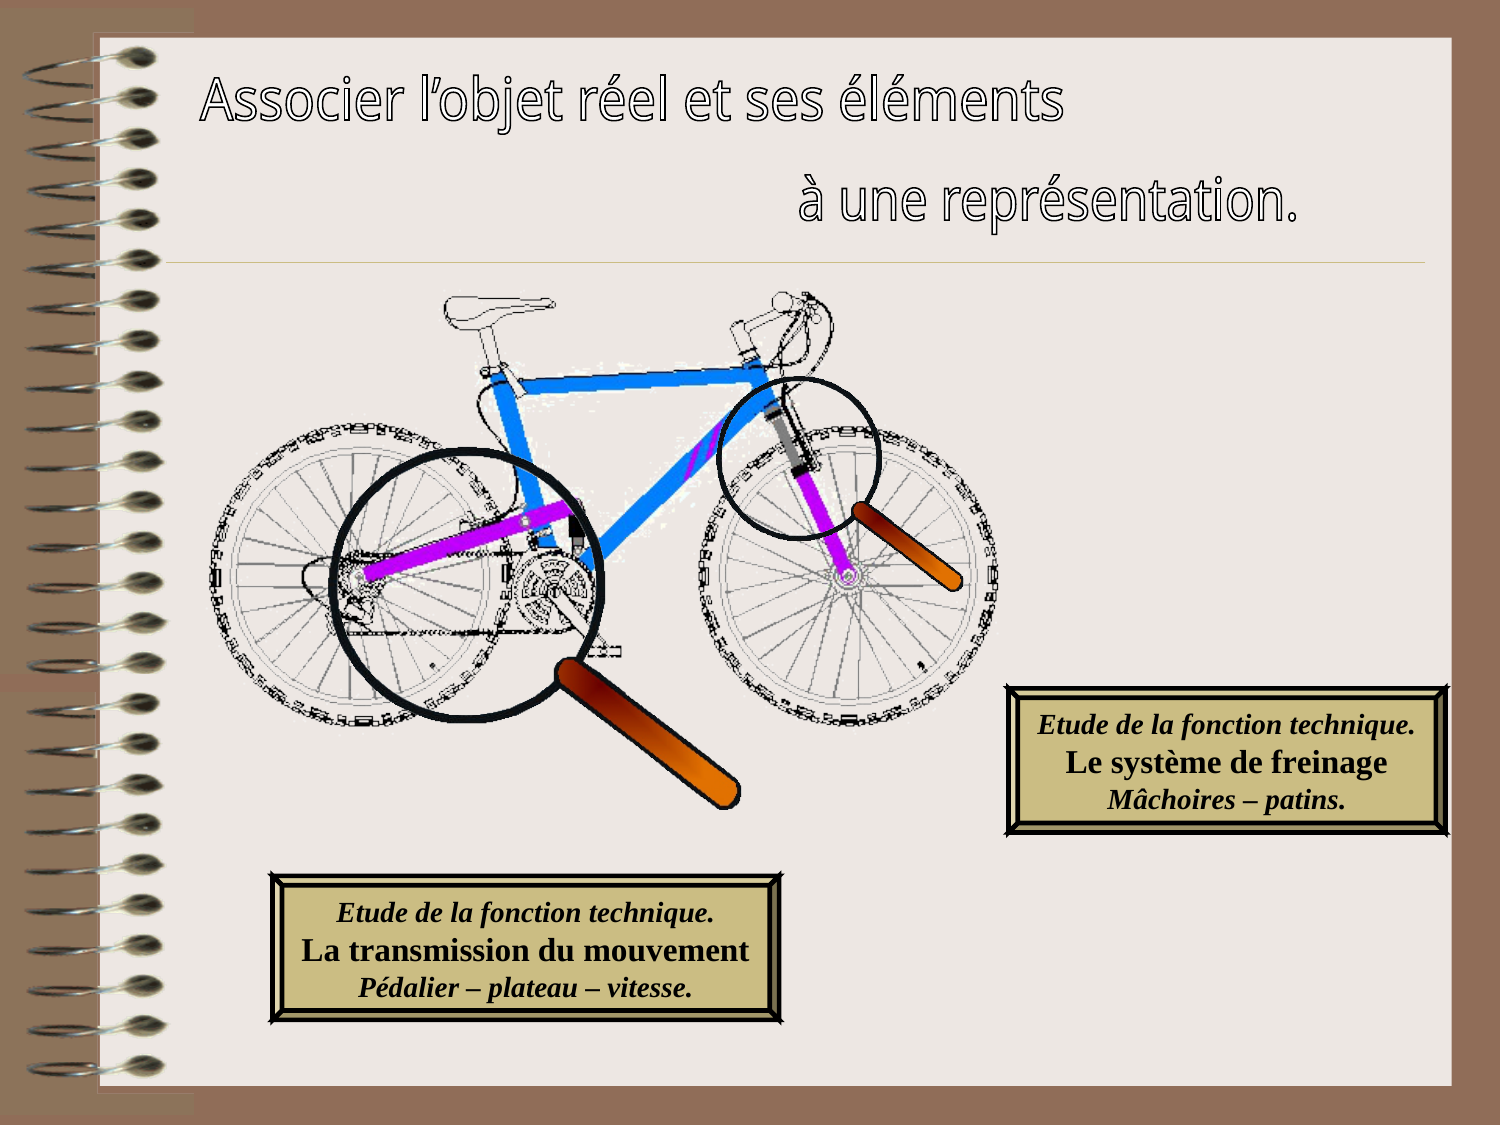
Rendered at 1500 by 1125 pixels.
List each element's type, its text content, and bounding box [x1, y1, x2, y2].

text_box Associer l’objet réel et ses éléments [199, 77, 234, 121]
text_box Associer l’objet réel et ses éléments [840, 87, 865, 121]
text_box à une représentation. [873, 187, 896, 221]
picture [200, 287, 1008, 822]
text_box Associer l’objet réel et ses éléments [356, 87, 381, 121]
text_box Associer l’objet réel et ses éléments [629, 87, 654, 121]
text_box à une représentation. [902, 187, 926, 221]
text_box à une représentation. [1194, 181, 1211, 221]
text_box Associer l’objet réel et ses éléments [517, 87, 542, 121]
text_box à une représentation. [1022, 187, 1039, 221]
text_box Associer l’objet réel et ses éléments [914, 87, 955, 121]
text_box Associer l’objet réel et ses éléments [600, 87, 624, 121]
text_box à une représentation. [1040, 187, 1064, 221]
text_box Etude de la fonction technique. La transmission du mouvement Pédalier – plateau – vitesse. [282, 886, 769, 1010]
text_box Associer l’objet réel et ses éléments [993, 87, 1017, 121]
text_box à une représentation. [1068, 187, 1088, 221]
picture [0, 8, 194, 674]
text_box Associer l’objet réel et ses éléments [286, 87, 313, 121]
text_box Associer l’objet réel et ses éléments [235, 87, 257, 121]
text_box Associer l’objet réel et ses éléments [317, 87, 339, 121]
text_box Etude de la fonction technique. Le système de freinage Mâchoires – patins. [1018, 698, 1435, 822]
text_box à une représentation. [1258, 187, 1282, 221]
text_box Associer l’objet réel et ses éléments [883, 87, 908, 121]
text_box Associer l’objet réel et ses éléments [440, 87, 467, 121]
text_box à une représentation. [799, 187, 822, 221]
text_box à une représentation. [1121, 187, 1145, 221]
text_box Associer l’objet réel et ses éléments [685, 87, 710, 121]
text_box à une représentation. [1092, 187, 1116, 221]
text_box Associer l’objet réel et ses éléments [962, 87, 986, 121]
text_box à une représentation. [1227, 187, 1253, 221]
picture [0, 692, 194, 1115]
text_box à une représentation. [992, 187, 1016, 235]
text_box à une représentation. [1149, 181, 1166, 221]
text_box Associer l’objet réel et ses éléments [473, 75, 499, 121]
text_box à une représentation. [842, 188, 865, 221]
text_box Associer l’objet réel et ses éléments [772, 87, 797, 121]
text_box à une représentation. [1168, 187, 1191, 221]
text_box à une représentation. [962, 187, 986, 221]
text_box à une représentation. [944, 187, 961, 221]
